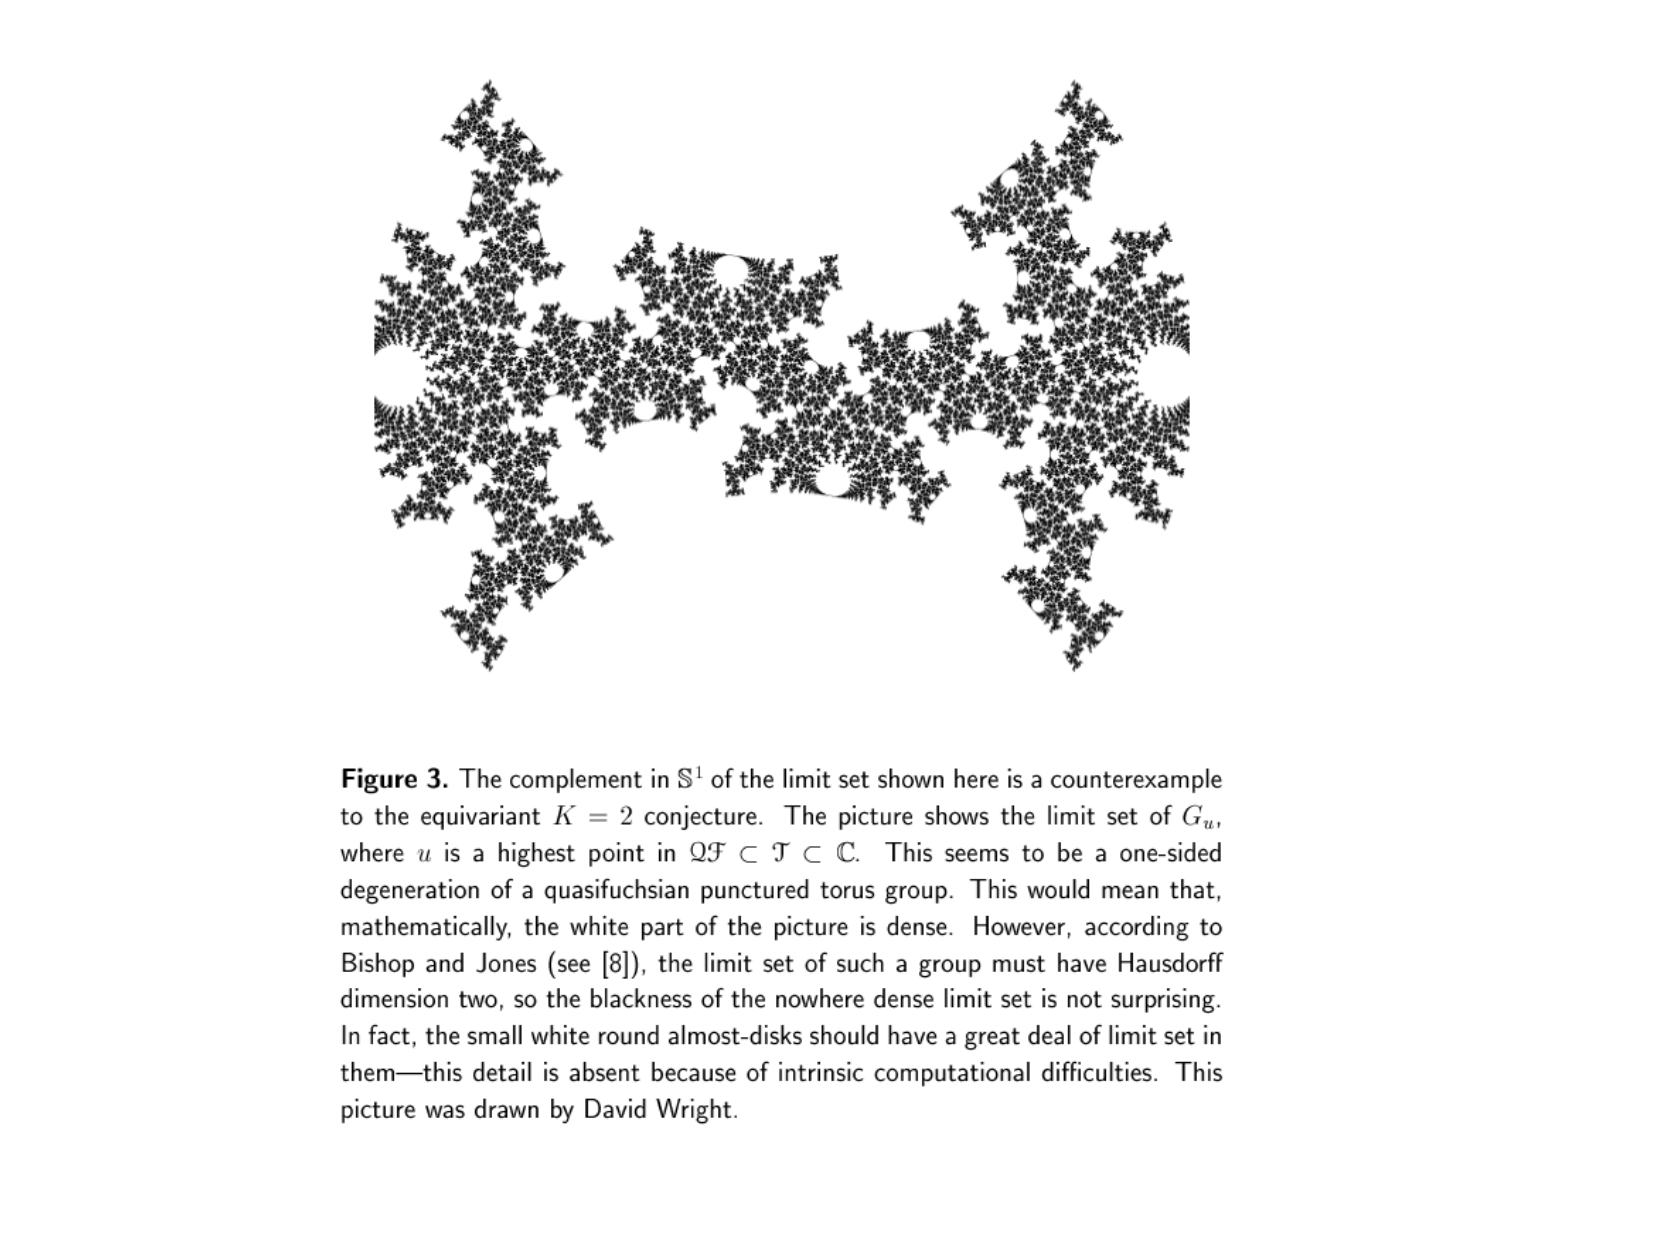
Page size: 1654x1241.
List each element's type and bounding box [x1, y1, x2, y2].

picture [308, 77, 1313, 1163]
